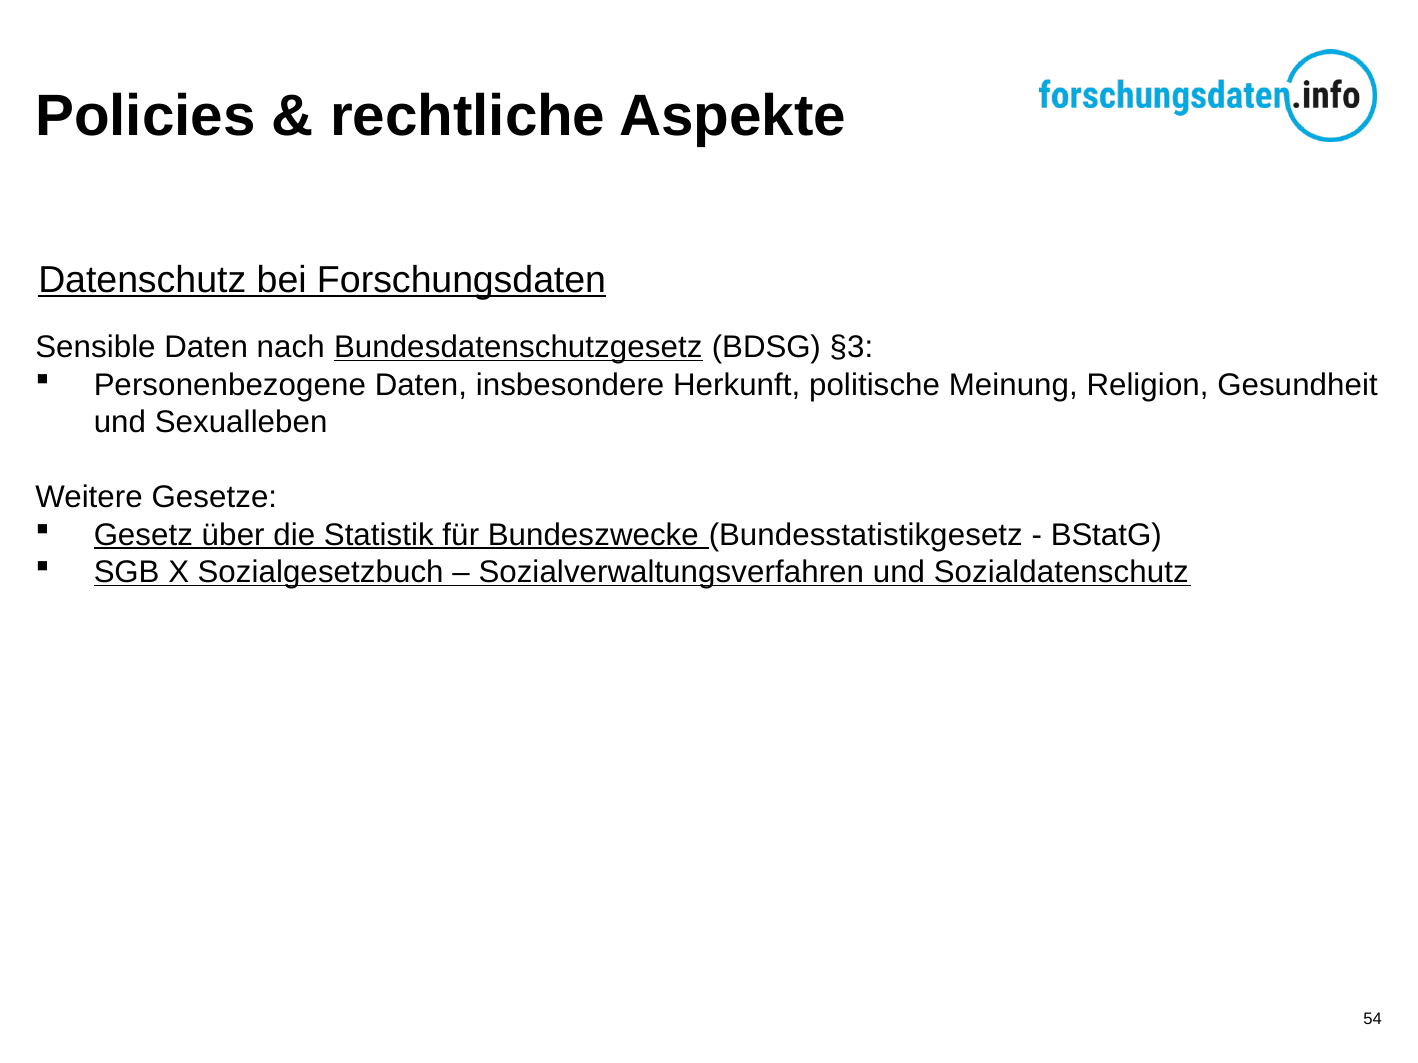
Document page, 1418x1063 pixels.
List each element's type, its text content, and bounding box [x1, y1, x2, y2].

list Sensible Daten nach Bundesdatenschutzgesetz (BDSG) §3: Personenbezogene Daten, insbesondere Herkunft, politische Meinung, Religion, Gesundheit und Sexualleben Weitere Gesetze: Gesetz über die Statistik für Bundeszwecke (Bundesstatistikgesetz - BStatG) SGB X Sozialgesetzbuch – Sozialverwaltungsverfahren und Sozialdatenschutz [35, 289, 1382, 934]
picture [1339, 49, 1377, 85]
title Policies & rechtliche Aspekte [35, 76, 1022, 254]
picture [1342, 107, 1377, 142]
text_box Datenschutz bei Forschungsdaten [23, 247, 697, 308]
picture [1039, 49, 1372, 142]
slide_number <Nummer> [1015, 1003, 1382, 1028]
